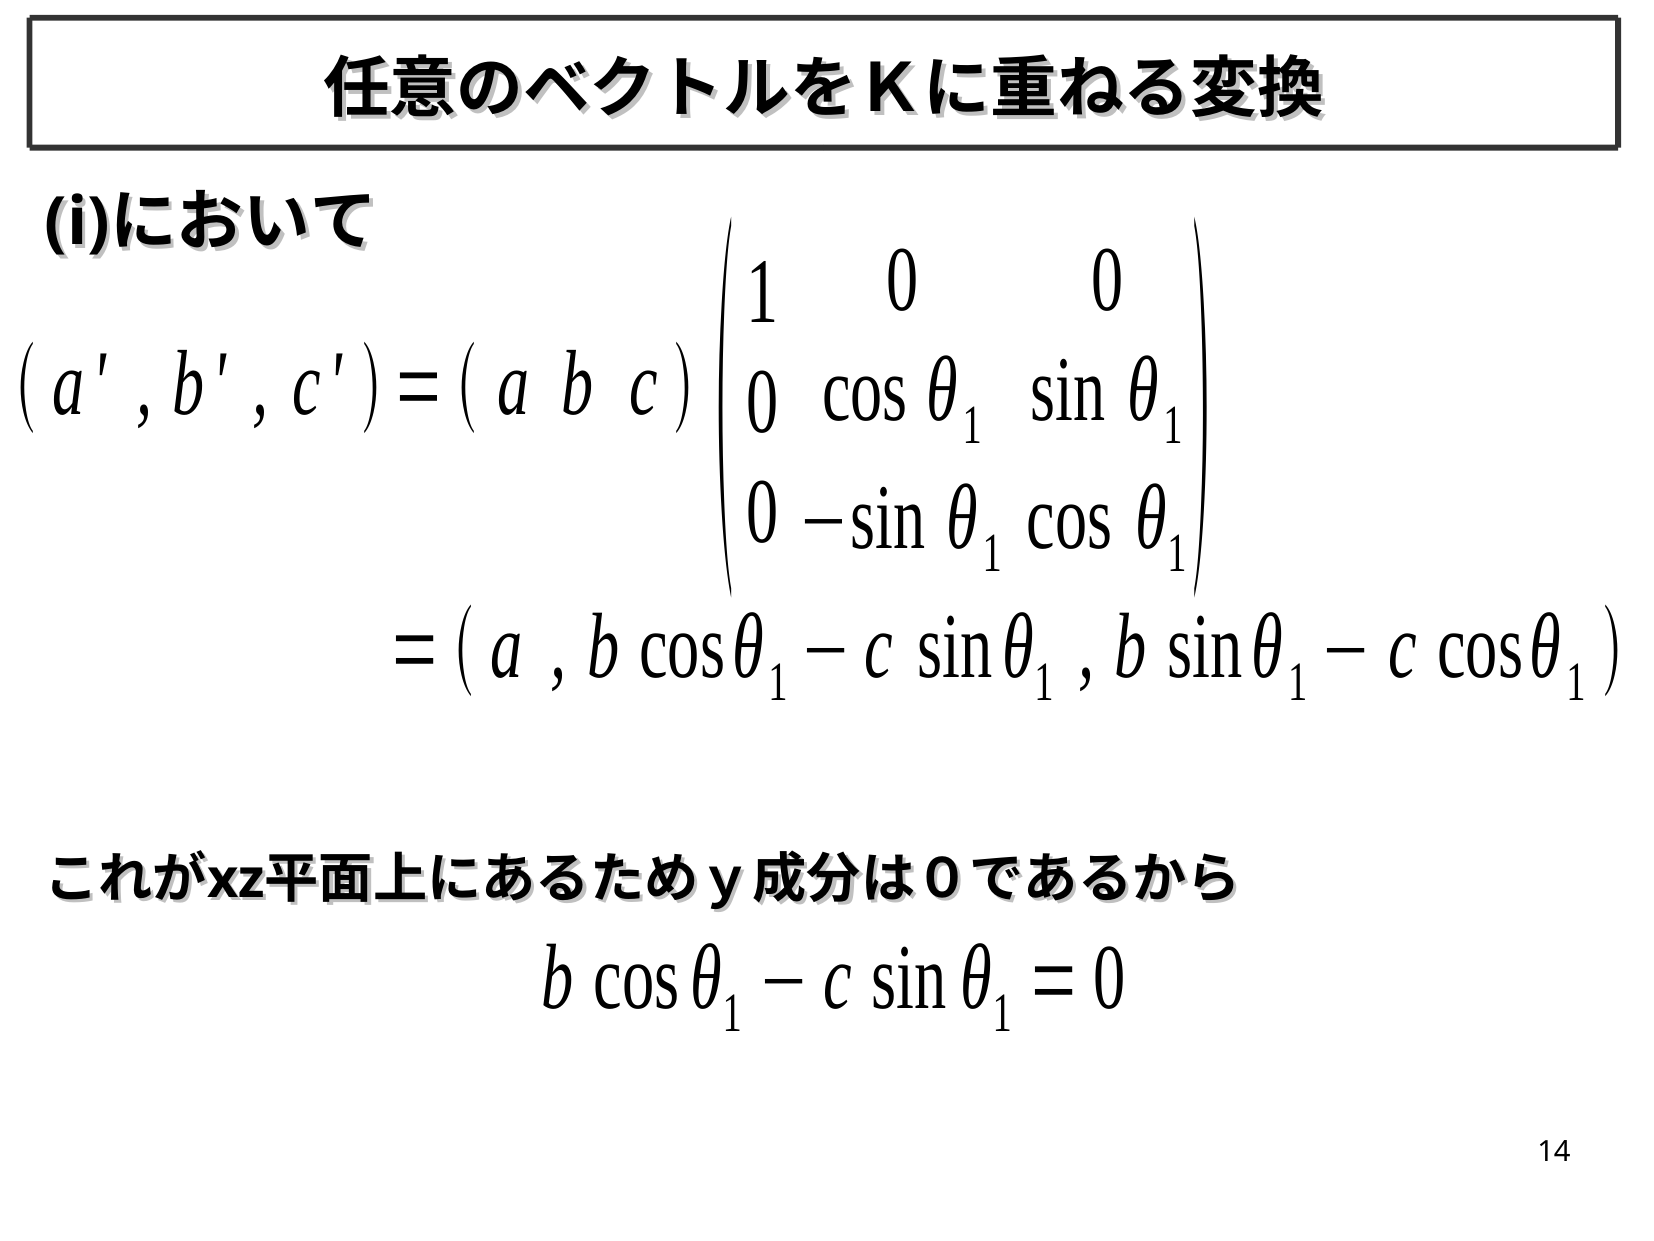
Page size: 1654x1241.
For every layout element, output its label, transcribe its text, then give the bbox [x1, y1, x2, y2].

text_box (i)において [29, 159, 945, 212]
text_box これがxz平面上にあるためｙ成分は０であるから [29, 826, 1237, 902]
chart [0, 212, 1637, 716]
chart [513, 927, 1141, 1046]
text_box 任意のベクトルをＫに重ねる変換 [29, 17, 1619, 148]
